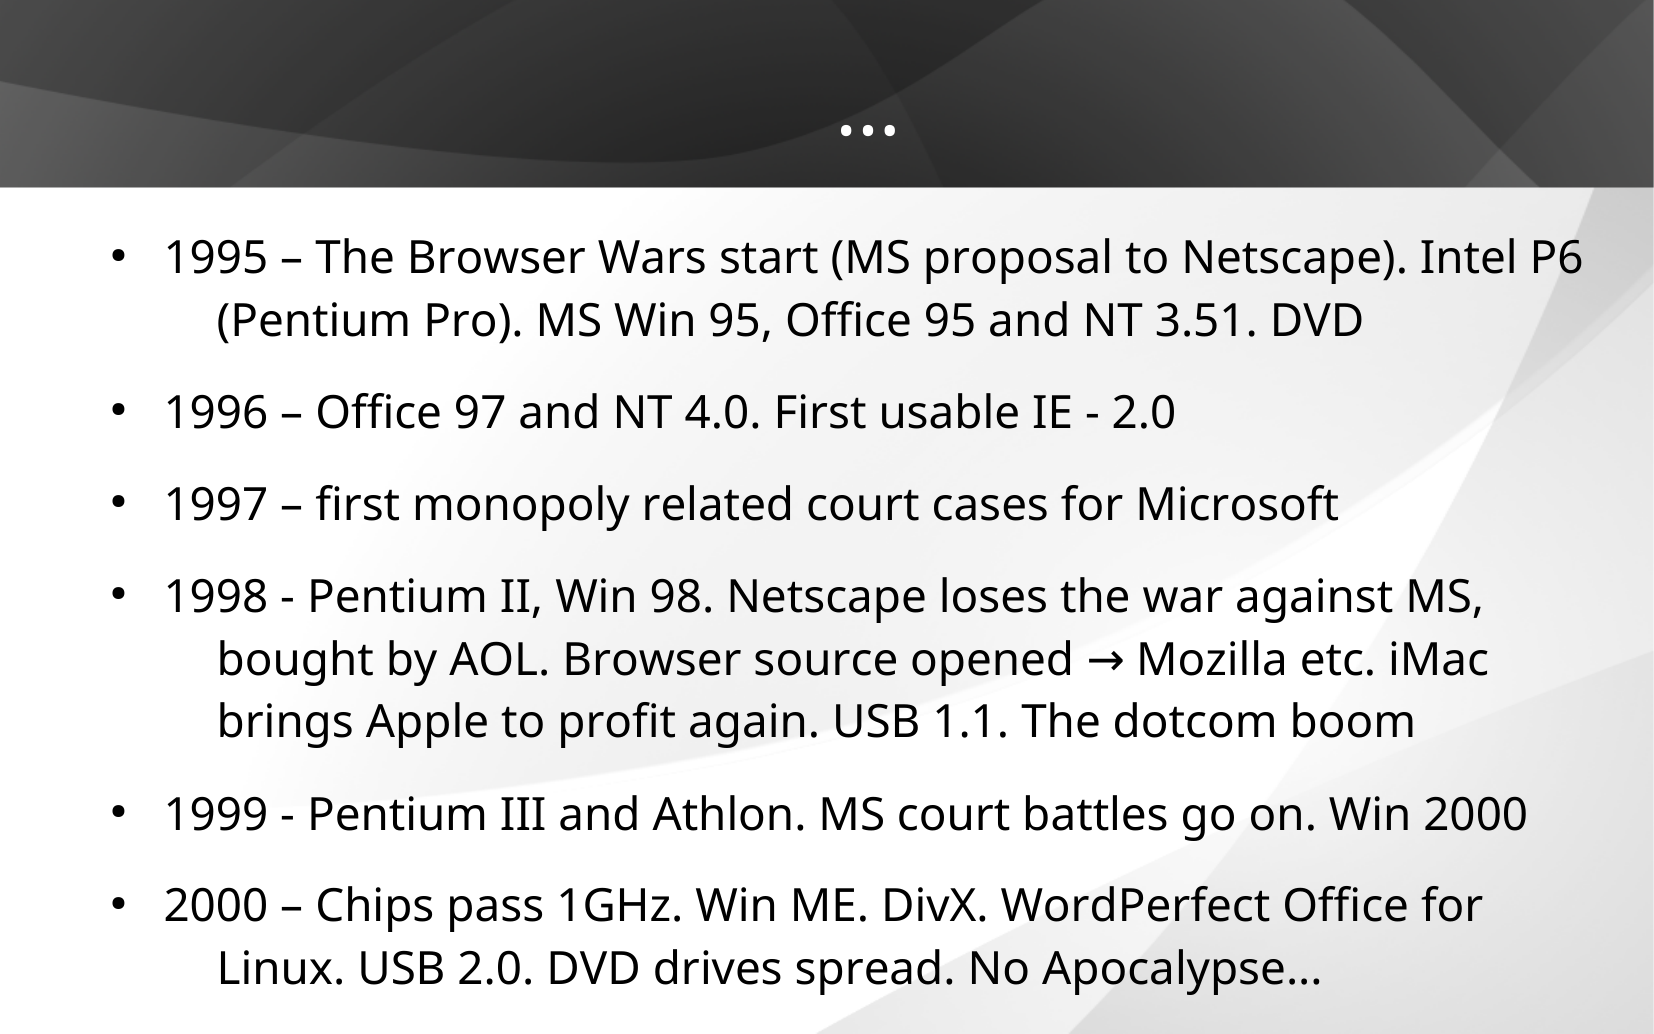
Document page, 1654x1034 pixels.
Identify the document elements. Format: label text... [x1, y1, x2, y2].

list 1995 – The Browser Wars start (MS proposal to Netscape). Intel P6 (Pentium Pro). MS Win 95, Office 95 and NT 3.51. DVD 1996 – Office 97 and NT 4.0. First usable IE - 2.0 1997 – first monopoly related court cases for Microsoft 1998 - Pentium II, Win 98. Netscape loses the war against MS, bought by AOL. Browser source opened → Mozilla etc. iMac brings Apple to profit again. USB 1.1. The dotcom boom 1999 - Pentium III and Athlon. MS court battles go on. Win 2000 2000 – Chips pass 1GHz. Win ME. DivX. WordPerfect Office for Linux. USB 2.0. DVD drives spread. No Apocalypse... [75, 225, 1613, 1033]
picture [0, 0, 1654, 1034]
title … [124, 0, 1613, 208]
